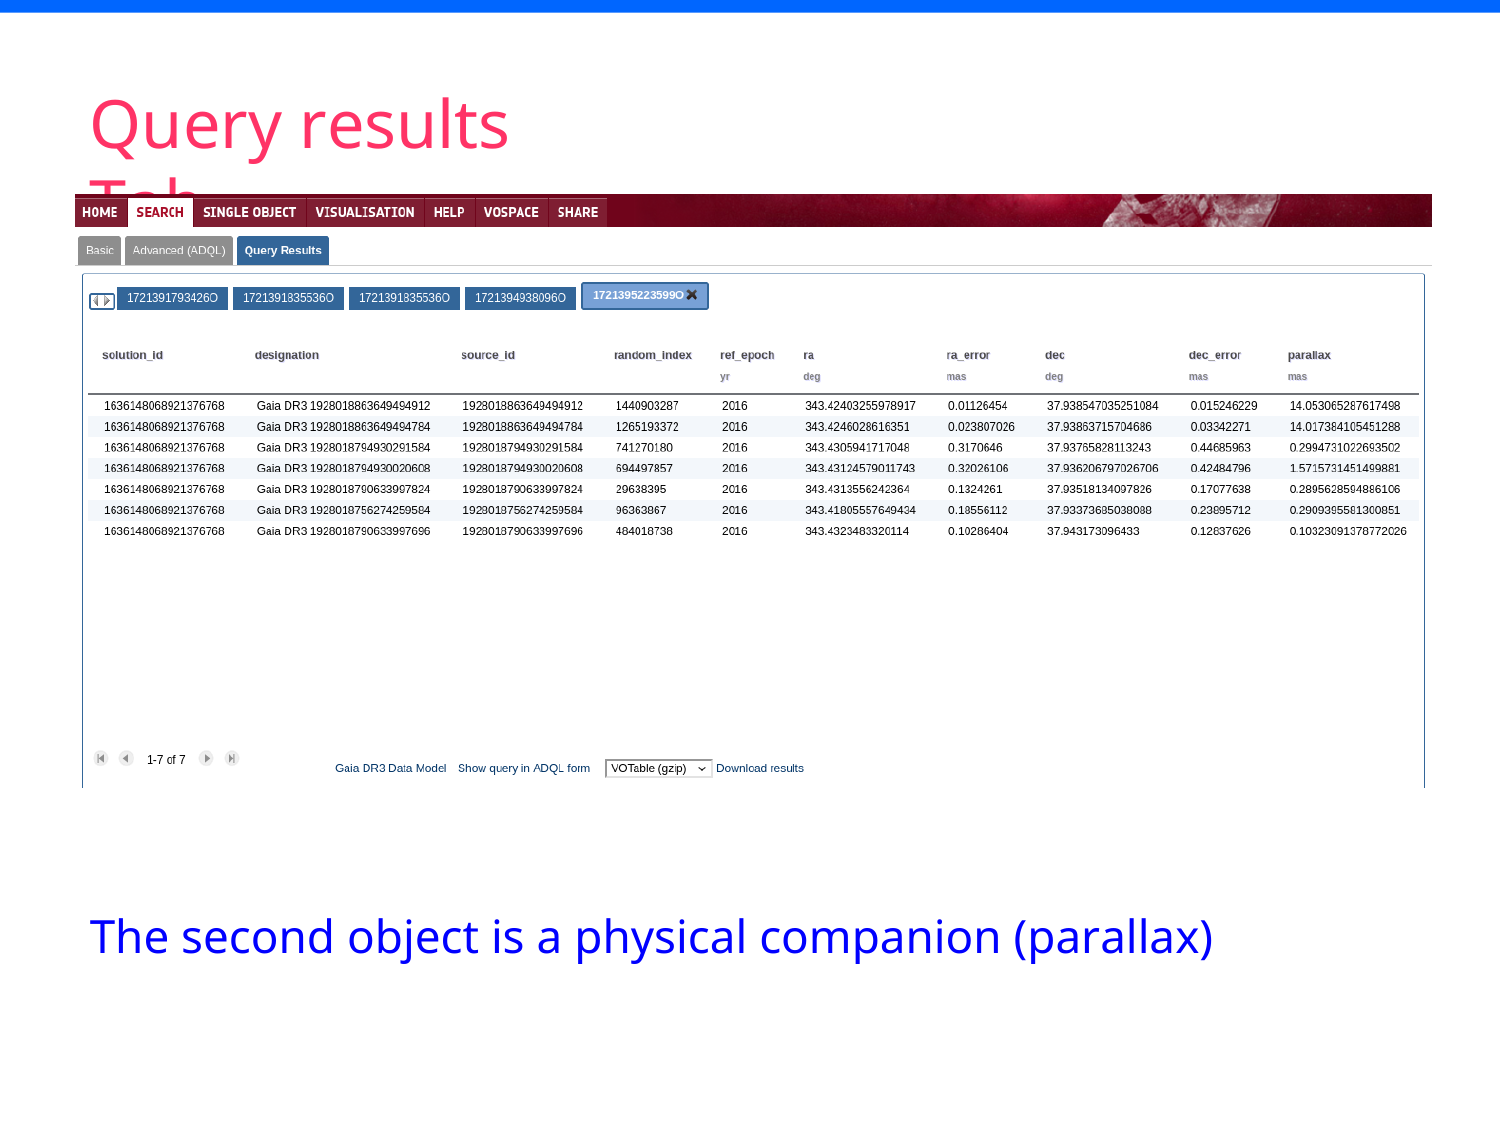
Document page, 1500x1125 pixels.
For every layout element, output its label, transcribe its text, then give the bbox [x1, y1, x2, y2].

picture [75, 194, 1432, 788]
text_box The second object is a physical companion (parallax) [75, 900, 1426, 976]
text_box Query results Tab [75, 75, 638, 180]
